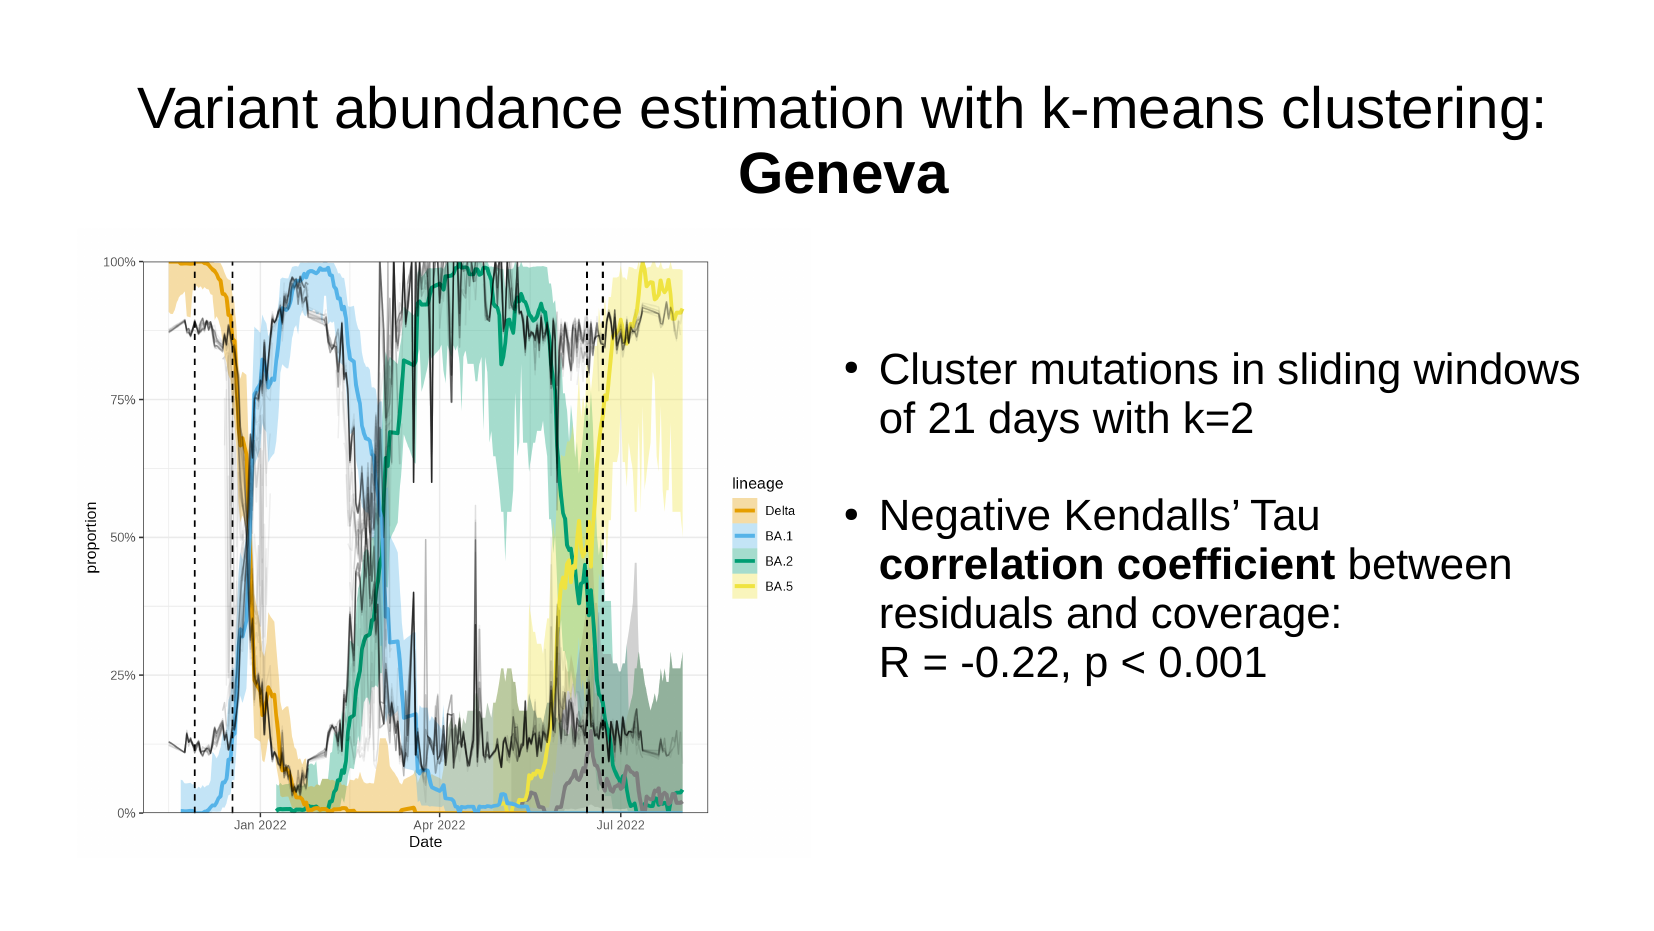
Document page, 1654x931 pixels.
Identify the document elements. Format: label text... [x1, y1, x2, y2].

list Variant abundance estimation with k-means clustering: Geneva [59, 75, 1558, 283]
text_box Cluster mutations in sliding windows of 21 days with k=2 Negative Kendalls’ Tau correlation coefficient between residuals and coverage: R = -0.22, p < 0.001 [828, 337, 1597, 731]
picture [77, 228, 811, 858]
